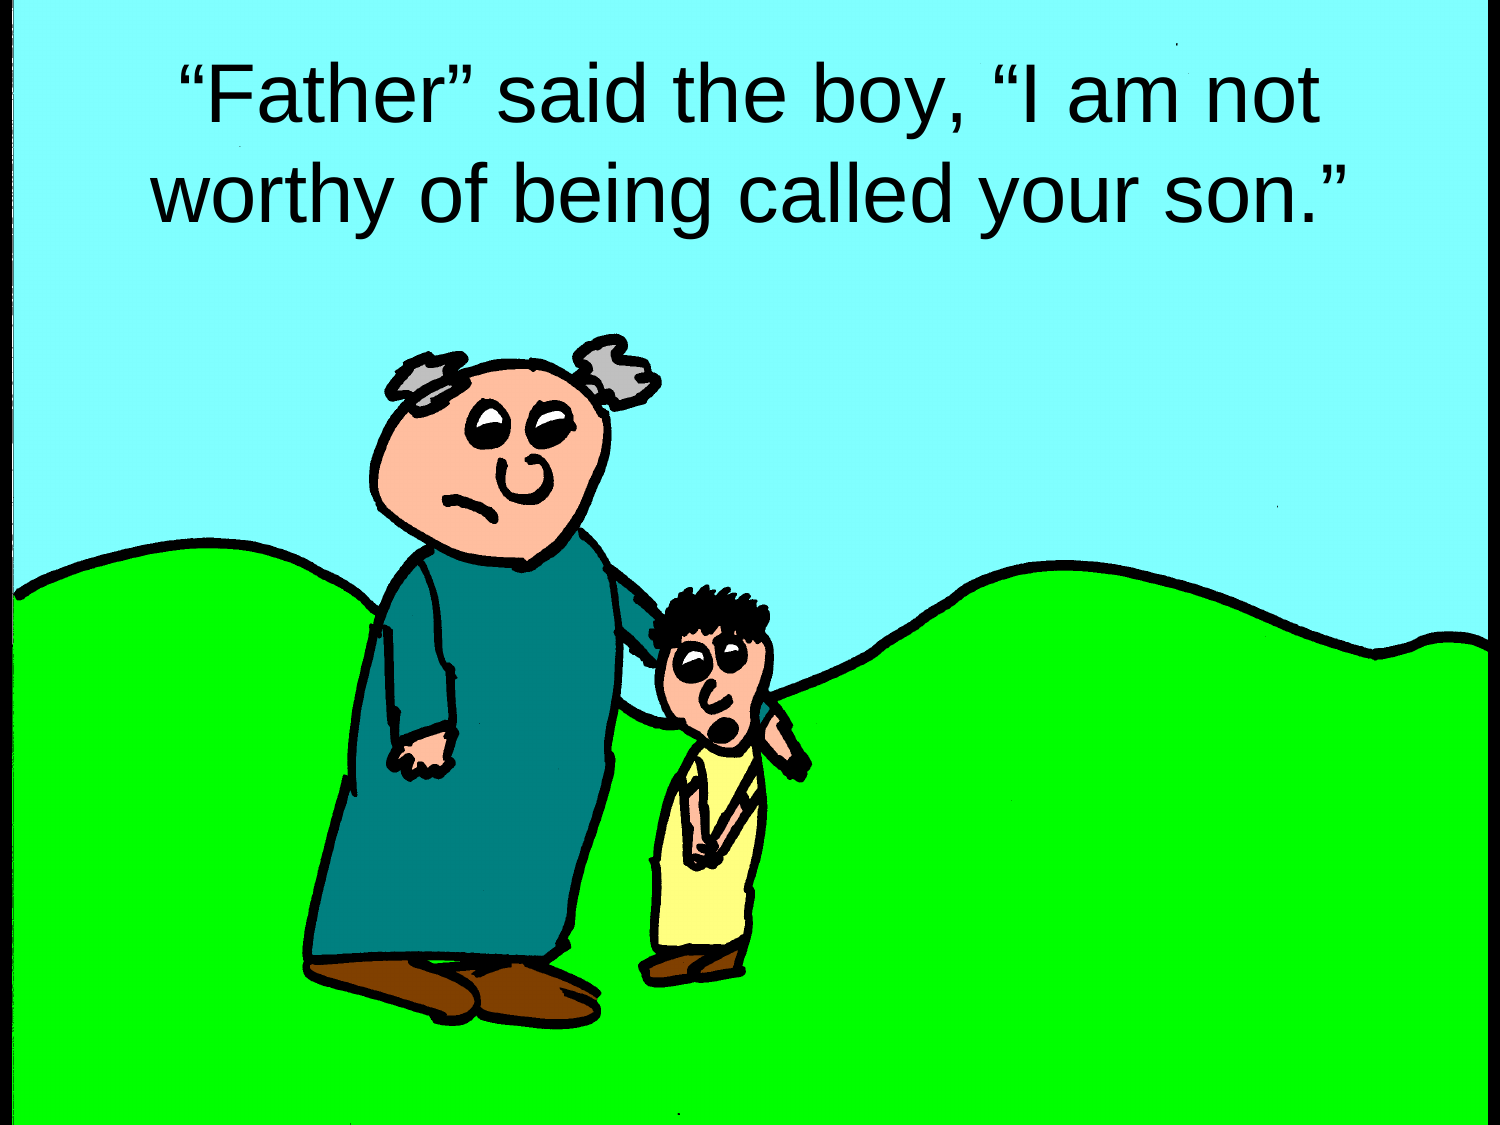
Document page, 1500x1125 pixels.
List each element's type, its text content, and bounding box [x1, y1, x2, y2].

picture [12, 0, 1488, 1125]
title “Father” said the boy, “I am not worthy of being called your son.” [75, 31, 1426, 247]
